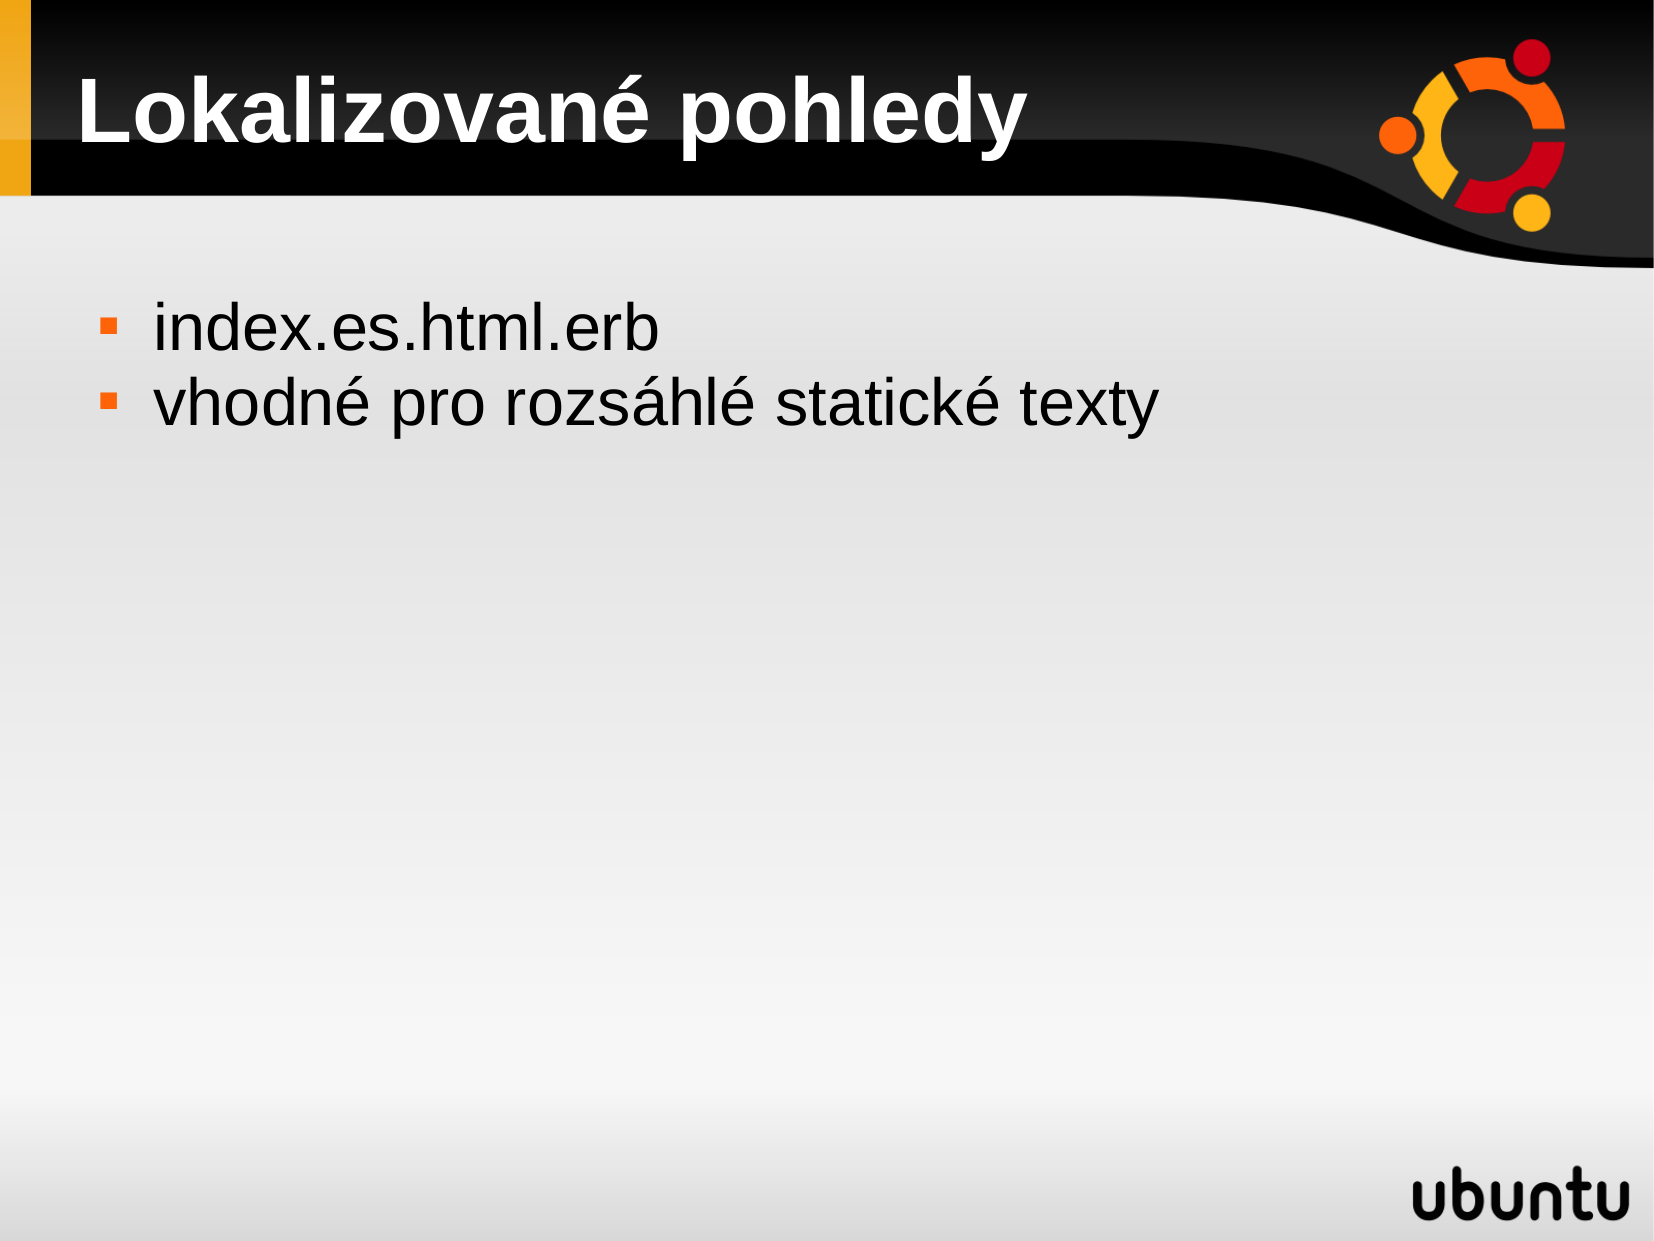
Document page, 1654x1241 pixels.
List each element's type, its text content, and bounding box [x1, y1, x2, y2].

list index.es.html.erb vhodné pro rozsáhlé statické texty [82, 290, 1571, 1094]
picture [0, 0, 1654, 1241]
title Lokalizované pohledy [76, 14, 1565, 207]
